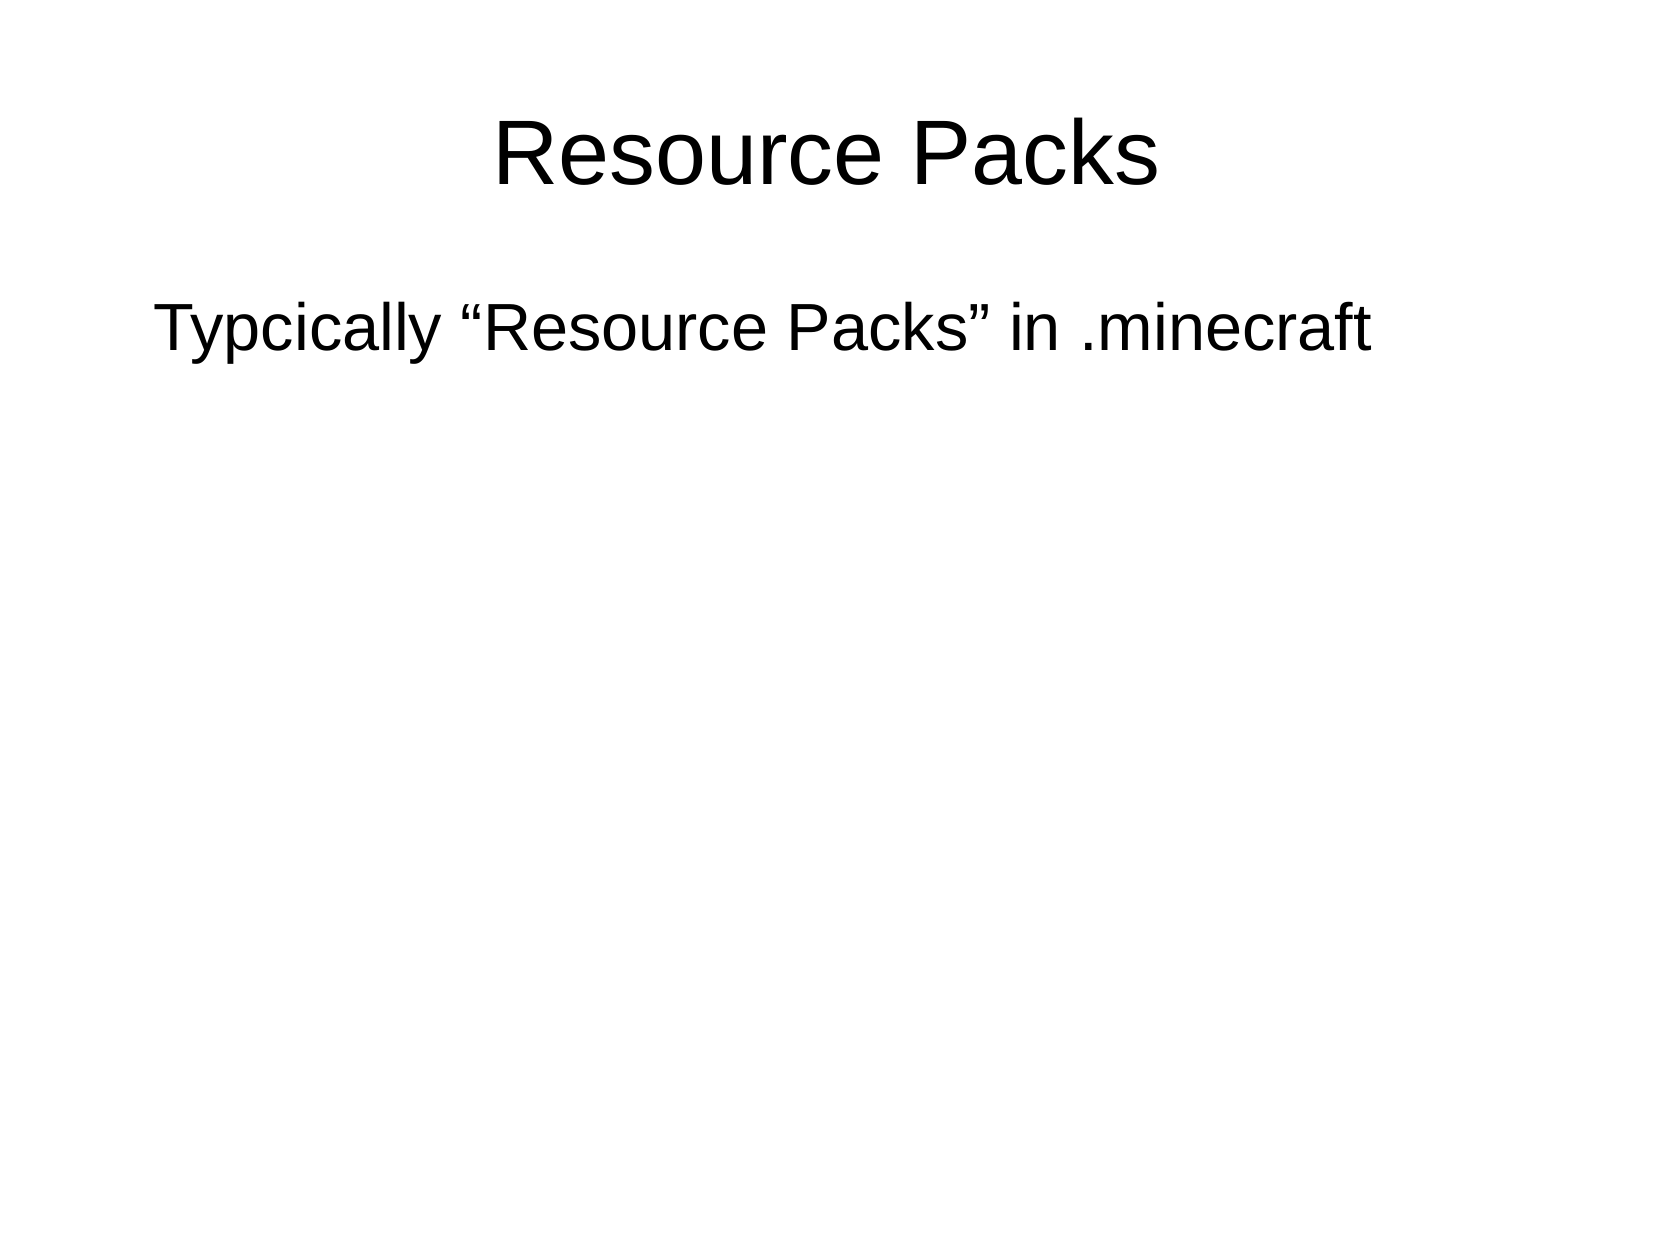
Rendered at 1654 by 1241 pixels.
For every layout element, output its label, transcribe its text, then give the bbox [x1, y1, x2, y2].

title Resource Packs [82, 49, 1571, 257]
list Typcically “Resource Packs” in .minecraft [82, 290, 1571, 1010]
